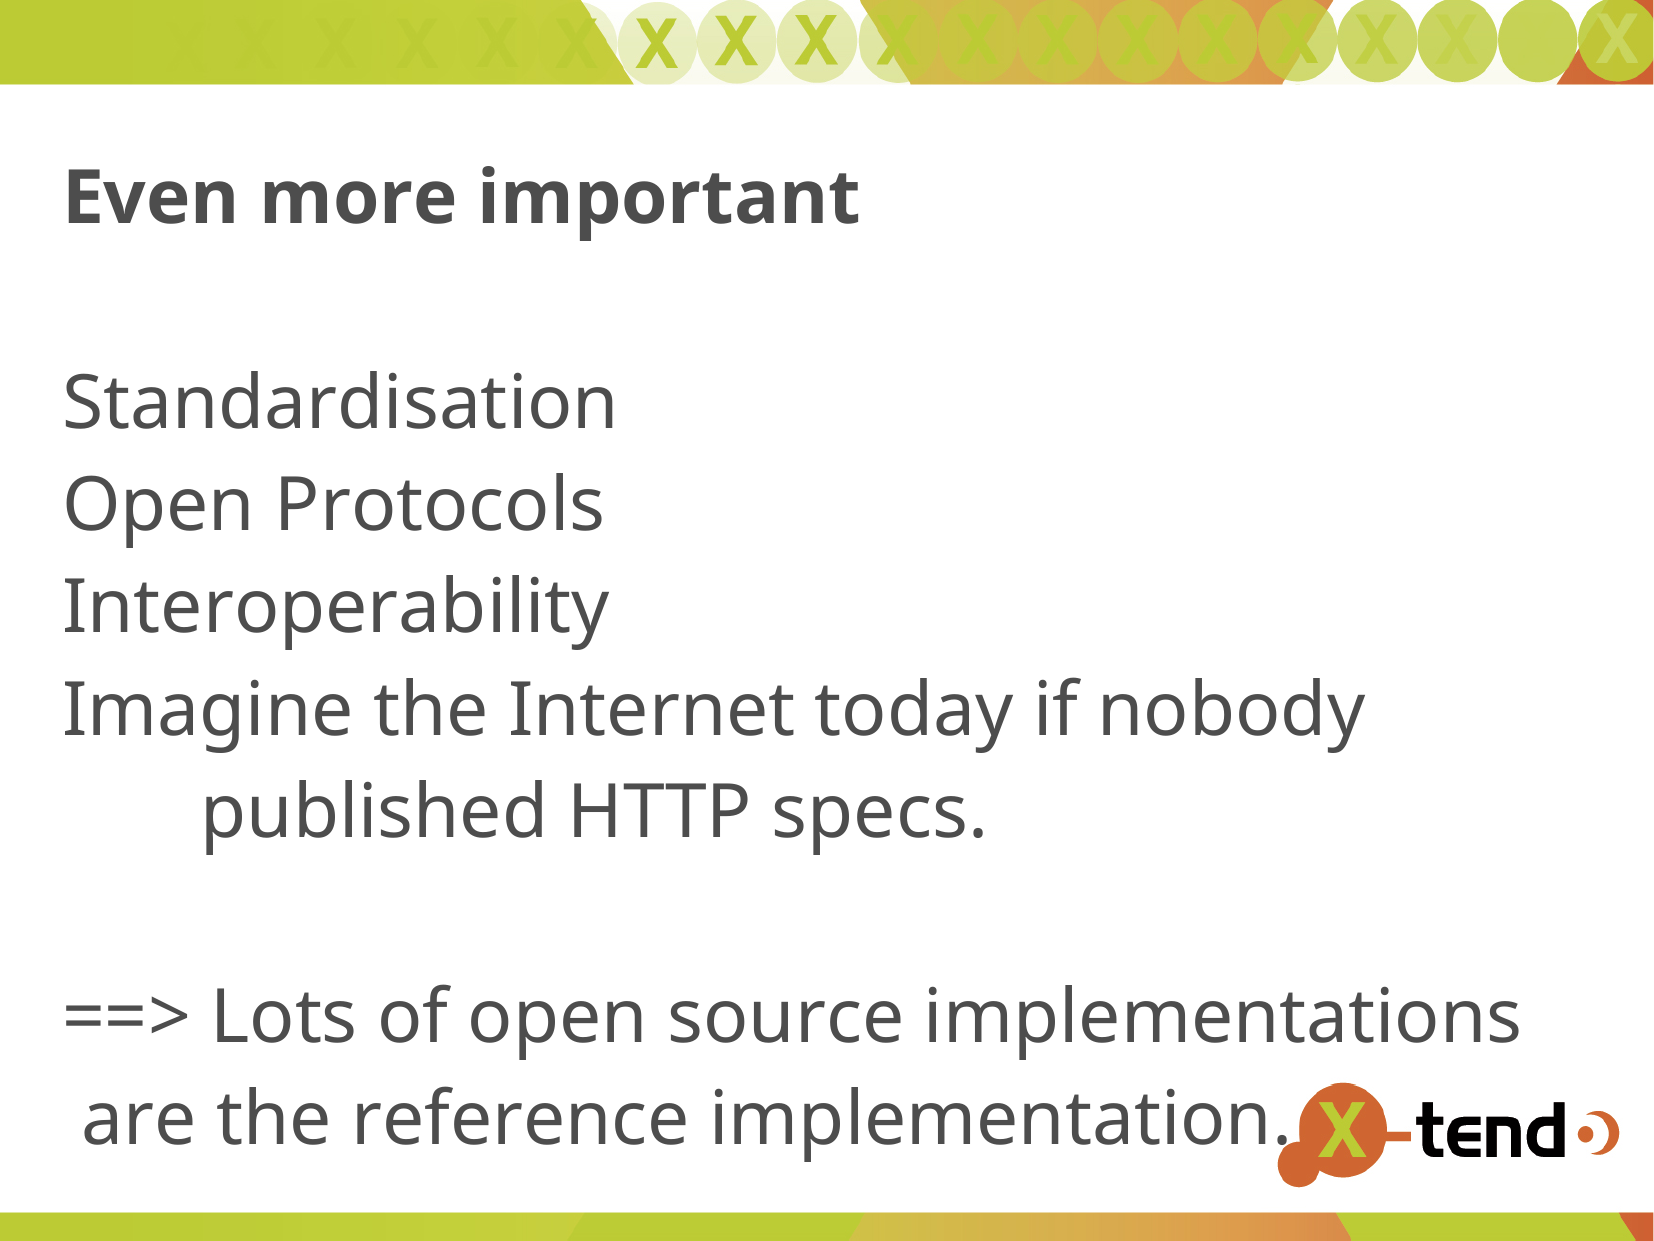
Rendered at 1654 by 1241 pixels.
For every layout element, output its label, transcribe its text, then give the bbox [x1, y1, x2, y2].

text_box Even more important Standardisation Open Protocols Interoperability Imagine the Internet today if nobody published HTTP specs. ==> Lots of open source implementations are the reference implementation. [47, 135, 1654, 1241]
picture [0, 0, 1654, 1241]
